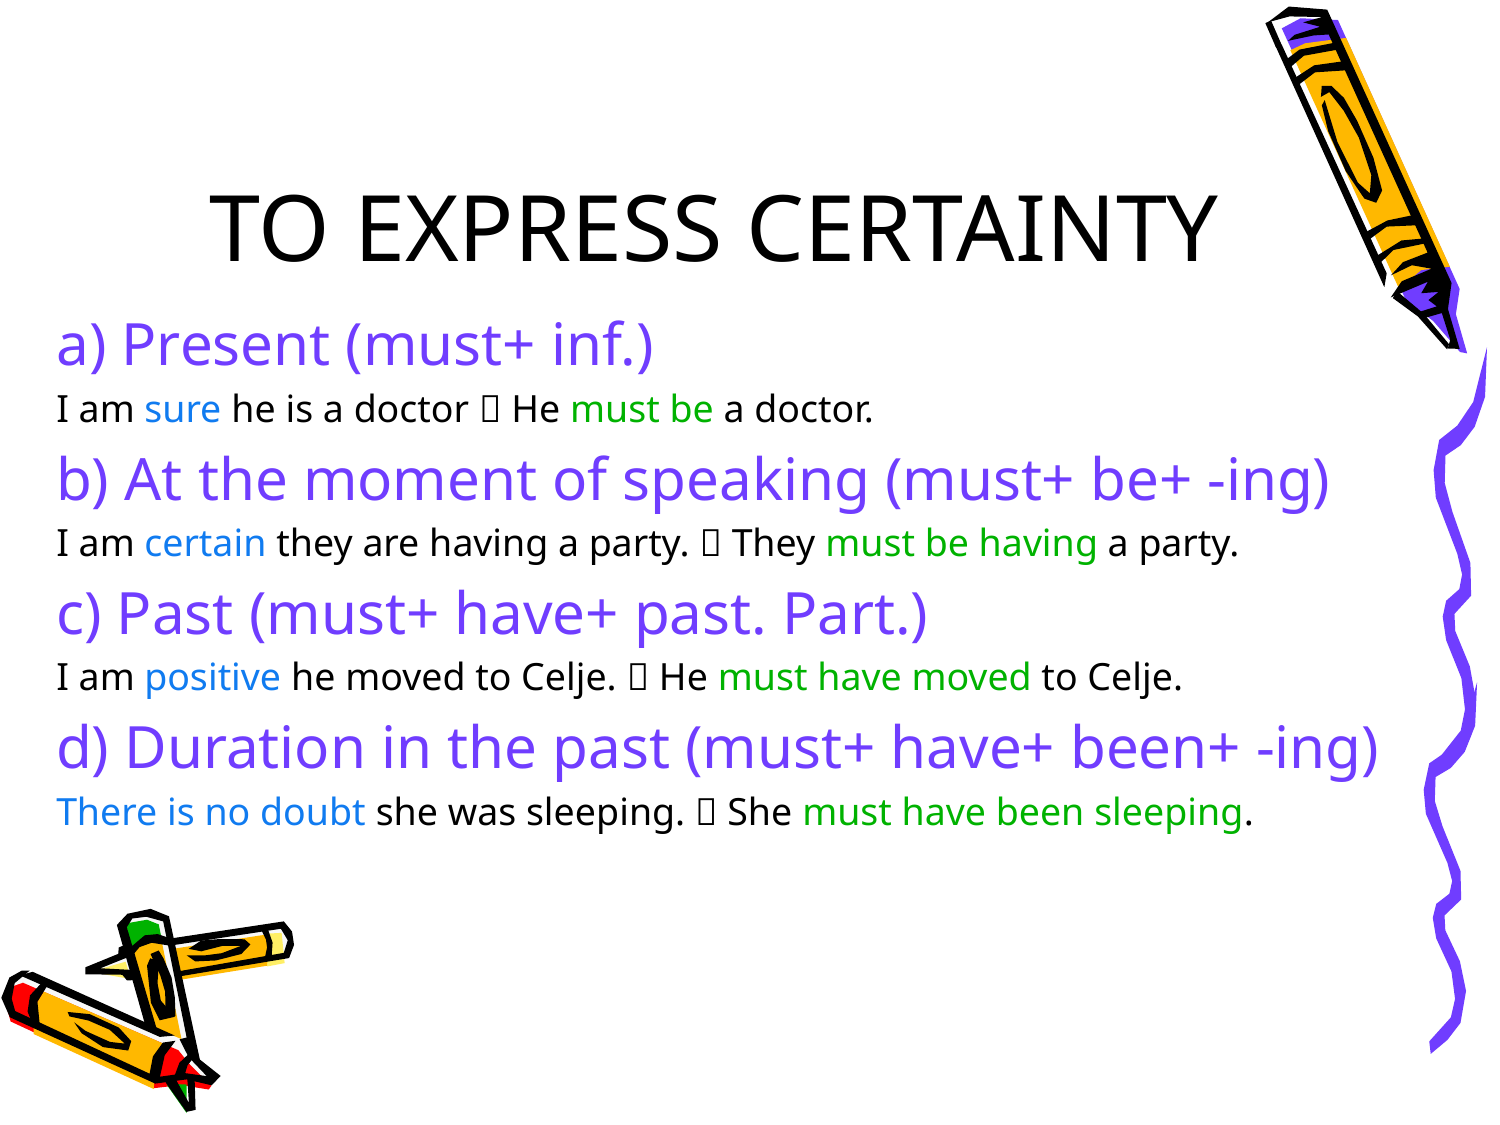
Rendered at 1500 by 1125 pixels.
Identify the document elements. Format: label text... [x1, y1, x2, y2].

title TO EXPRESS CERTAINTY [112, 54, 1317, 288]
list a) Present (must+ inf.) I am sure he is a doctor  He must be a doctor. b) At the moment of speaking (must+ be+ -ing) I am certain they are having a party.  They must be having a party. c) Past (must+ have+ past. Part.) I am positive he moved to Celje.  He must have moved to Celje. d) Duration in the past (must+ have+ been+ -ing) There is no doubt she was sleeping.  She must have been sleeping. [41, 299, 1447, 953]
